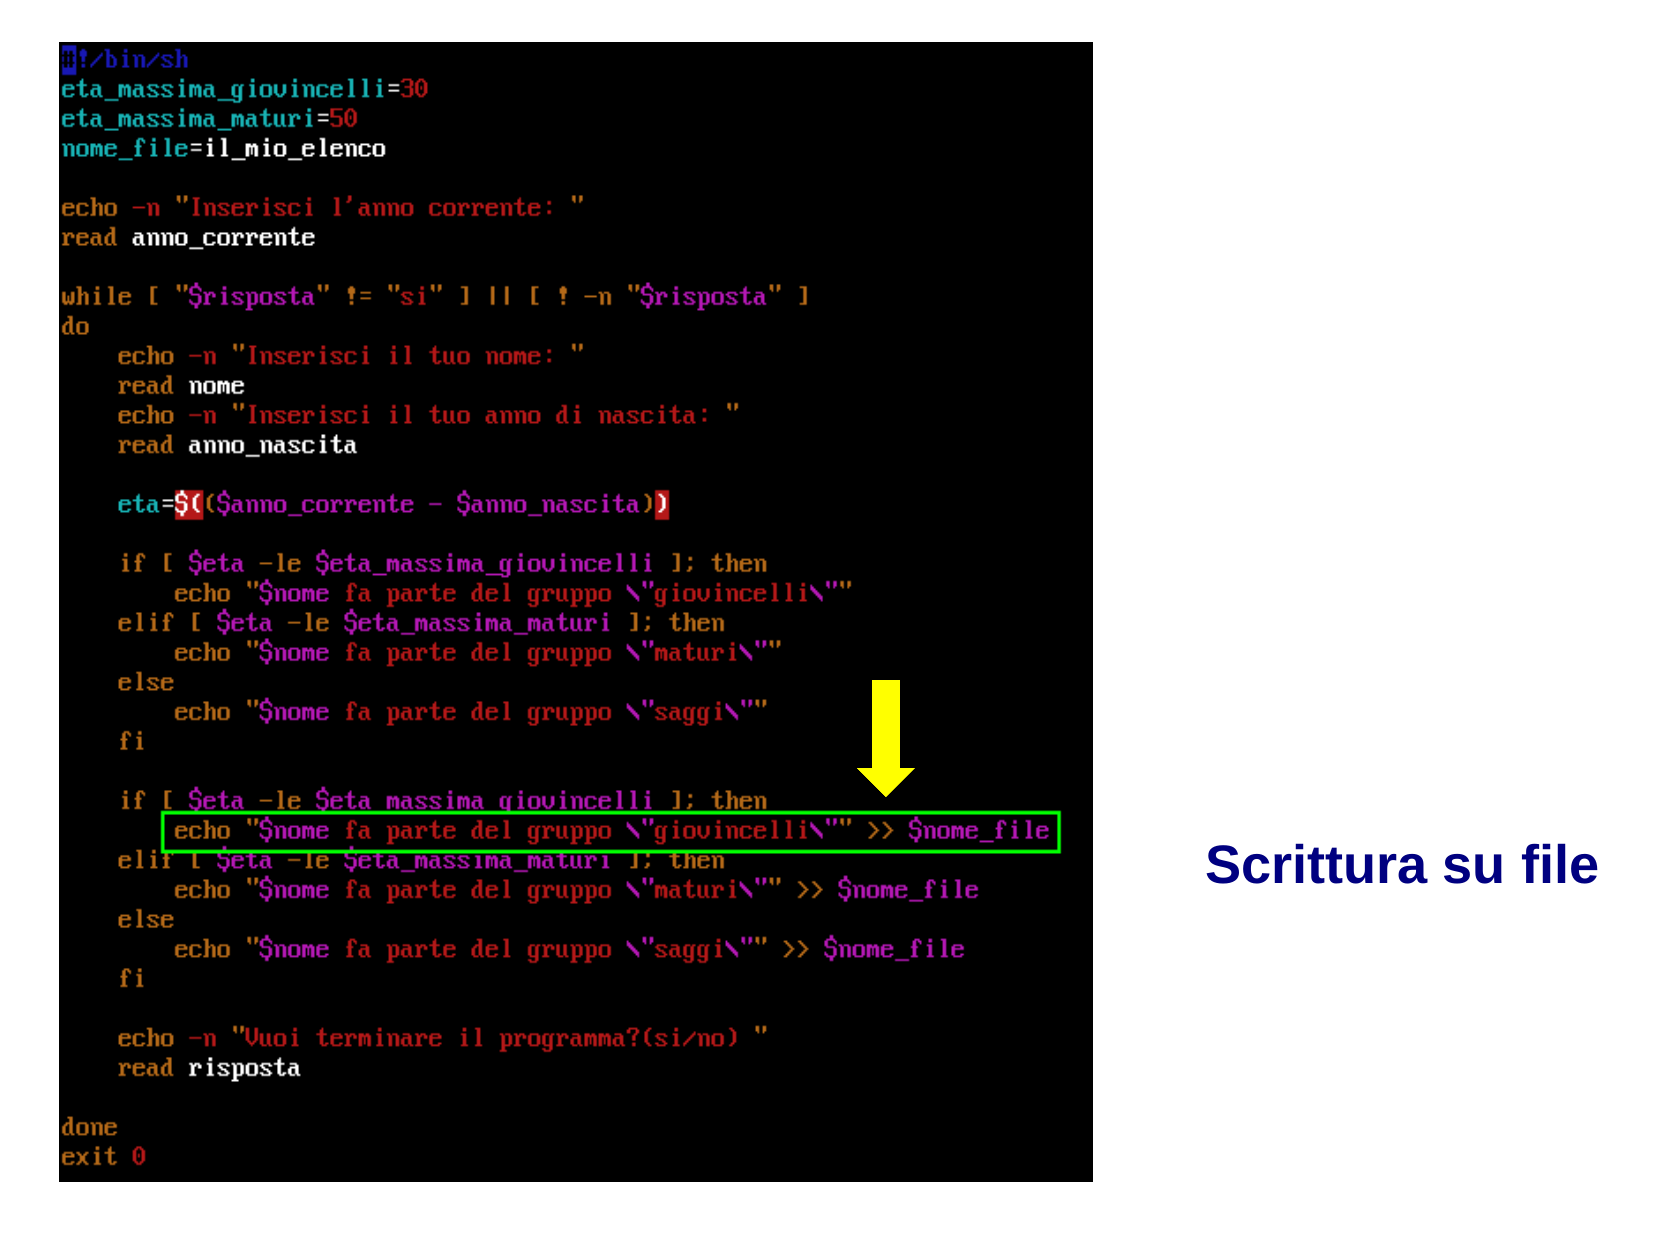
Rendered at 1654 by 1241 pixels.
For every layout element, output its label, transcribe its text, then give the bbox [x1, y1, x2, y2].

picture [59, 42, 1093, 1182]
text_box [856, 679, 916, 798]
text_box Scrittura su file [1181, 826, 1625, 903]
